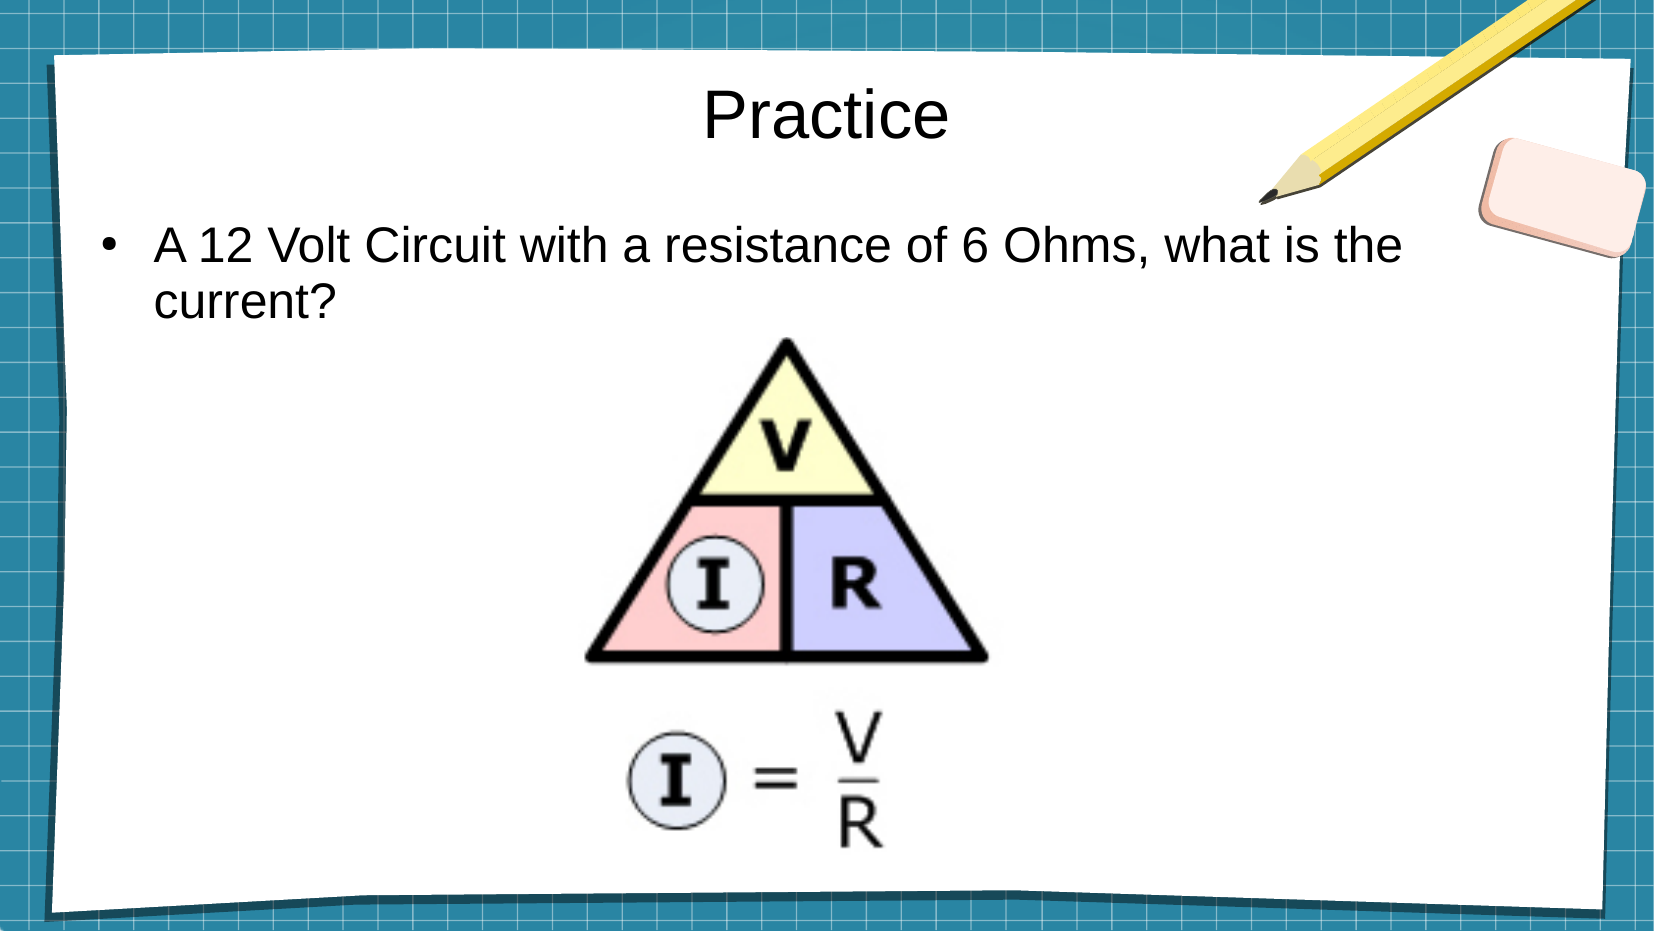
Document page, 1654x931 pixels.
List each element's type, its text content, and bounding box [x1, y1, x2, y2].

list A 12 Volt Circuit with a resistance of 6 Ohms, what is the current? [82, 217, 1571, 376]
picture [533, 337, 1051, 866]
title Practice [82, 37, 1571, 193]
